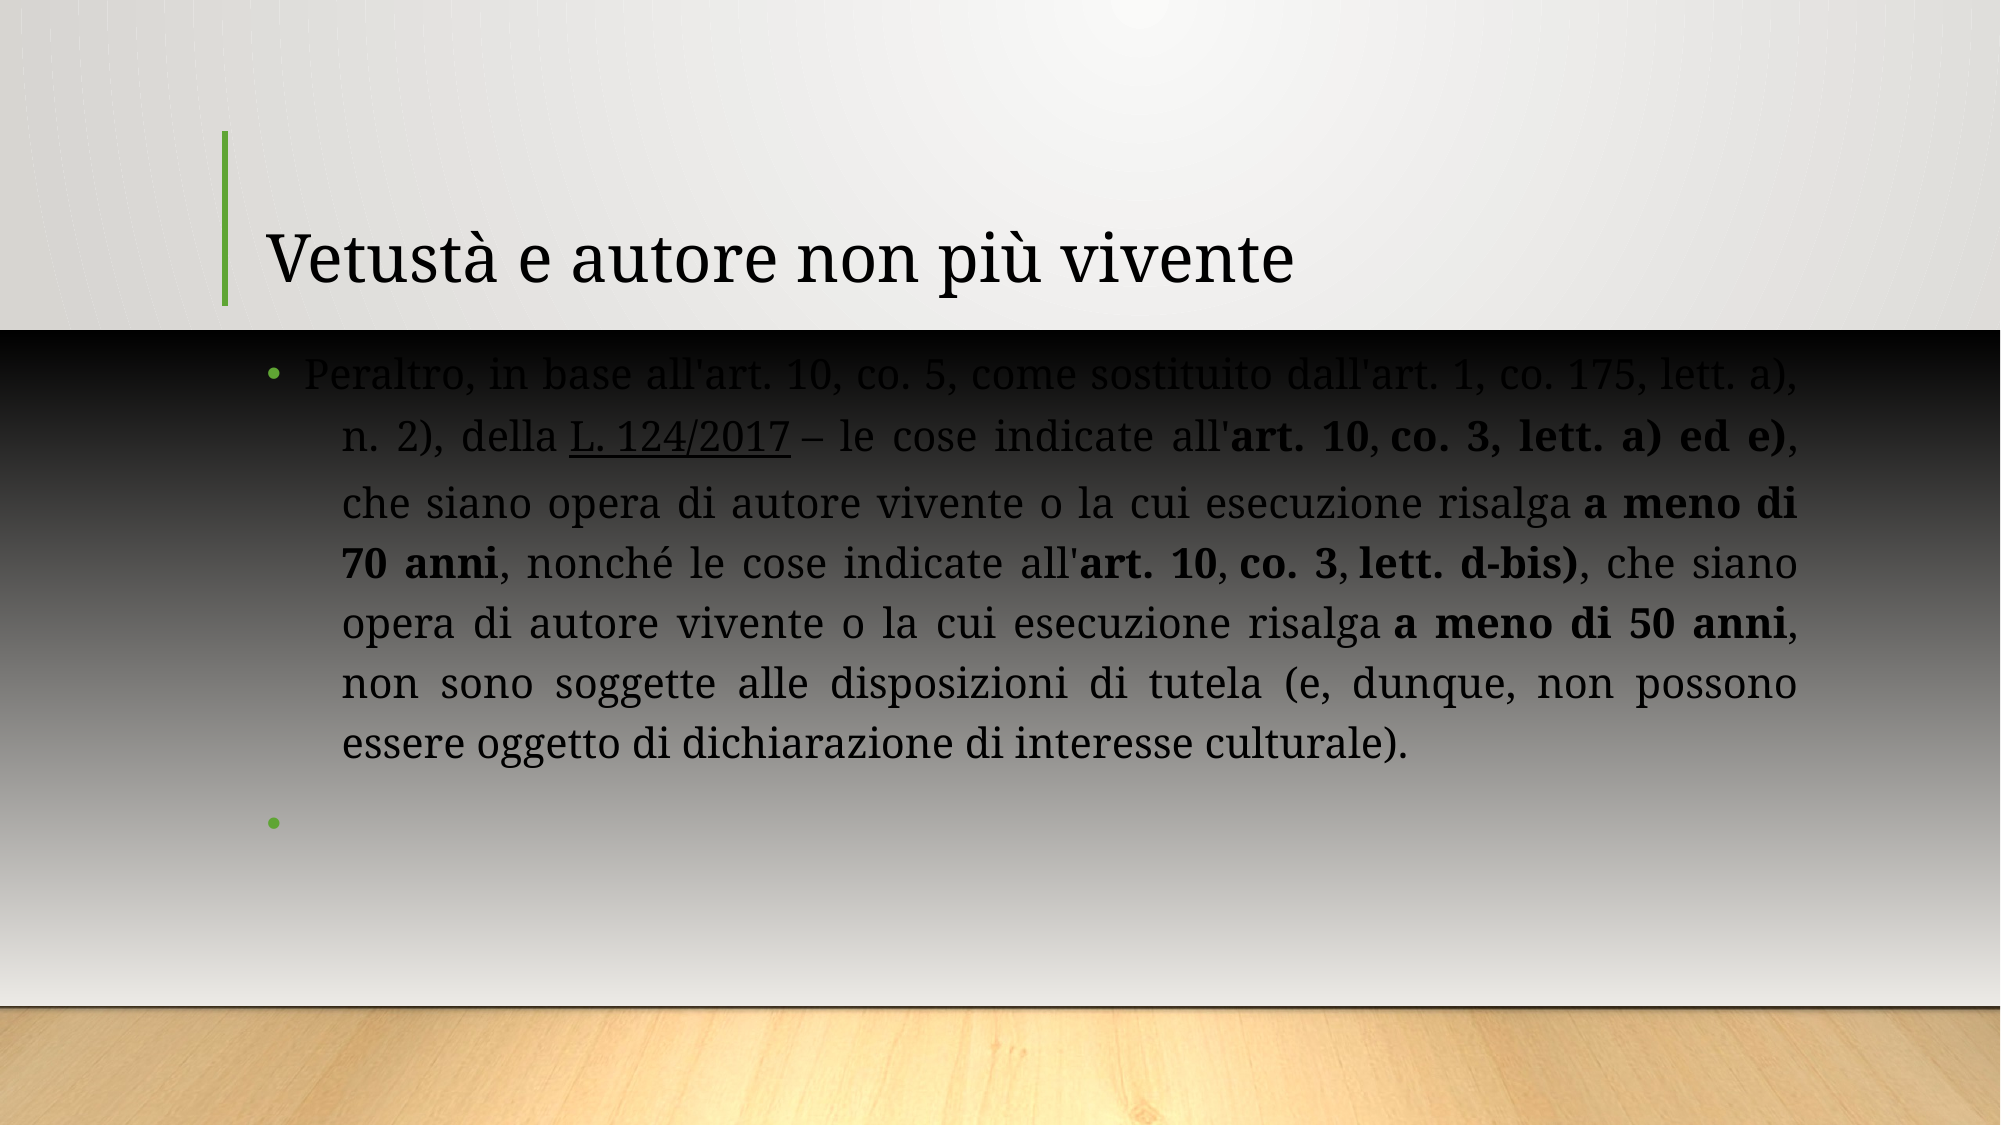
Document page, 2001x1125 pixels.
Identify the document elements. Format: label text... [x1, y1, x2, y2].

title Vetustà e autore non più vivente [251, 131, 1814, 305]
list Peraltro, in base all'art. 10, co. 5, come sostituito dall'art. 1, co. 175, lett. a), n. 2), della L. 124/2017 – le cose indicate all'art. 10, co. 3, lett. a) ed e), che siano opera di autore vivente o la cui esecuzione risalga a meno di 70 anni, nonché le cose indicate all'art. 10, co. 3, lett. d-bis), che siano opera di autore vivente o la cui esecuzione risalga a meno di 50 anni, non sono soggette alle disposizioni di tutela (e, dunque, non possono essere oggetto di dichiarazione di interesse culturale). [251, 330, 1814, 897]
